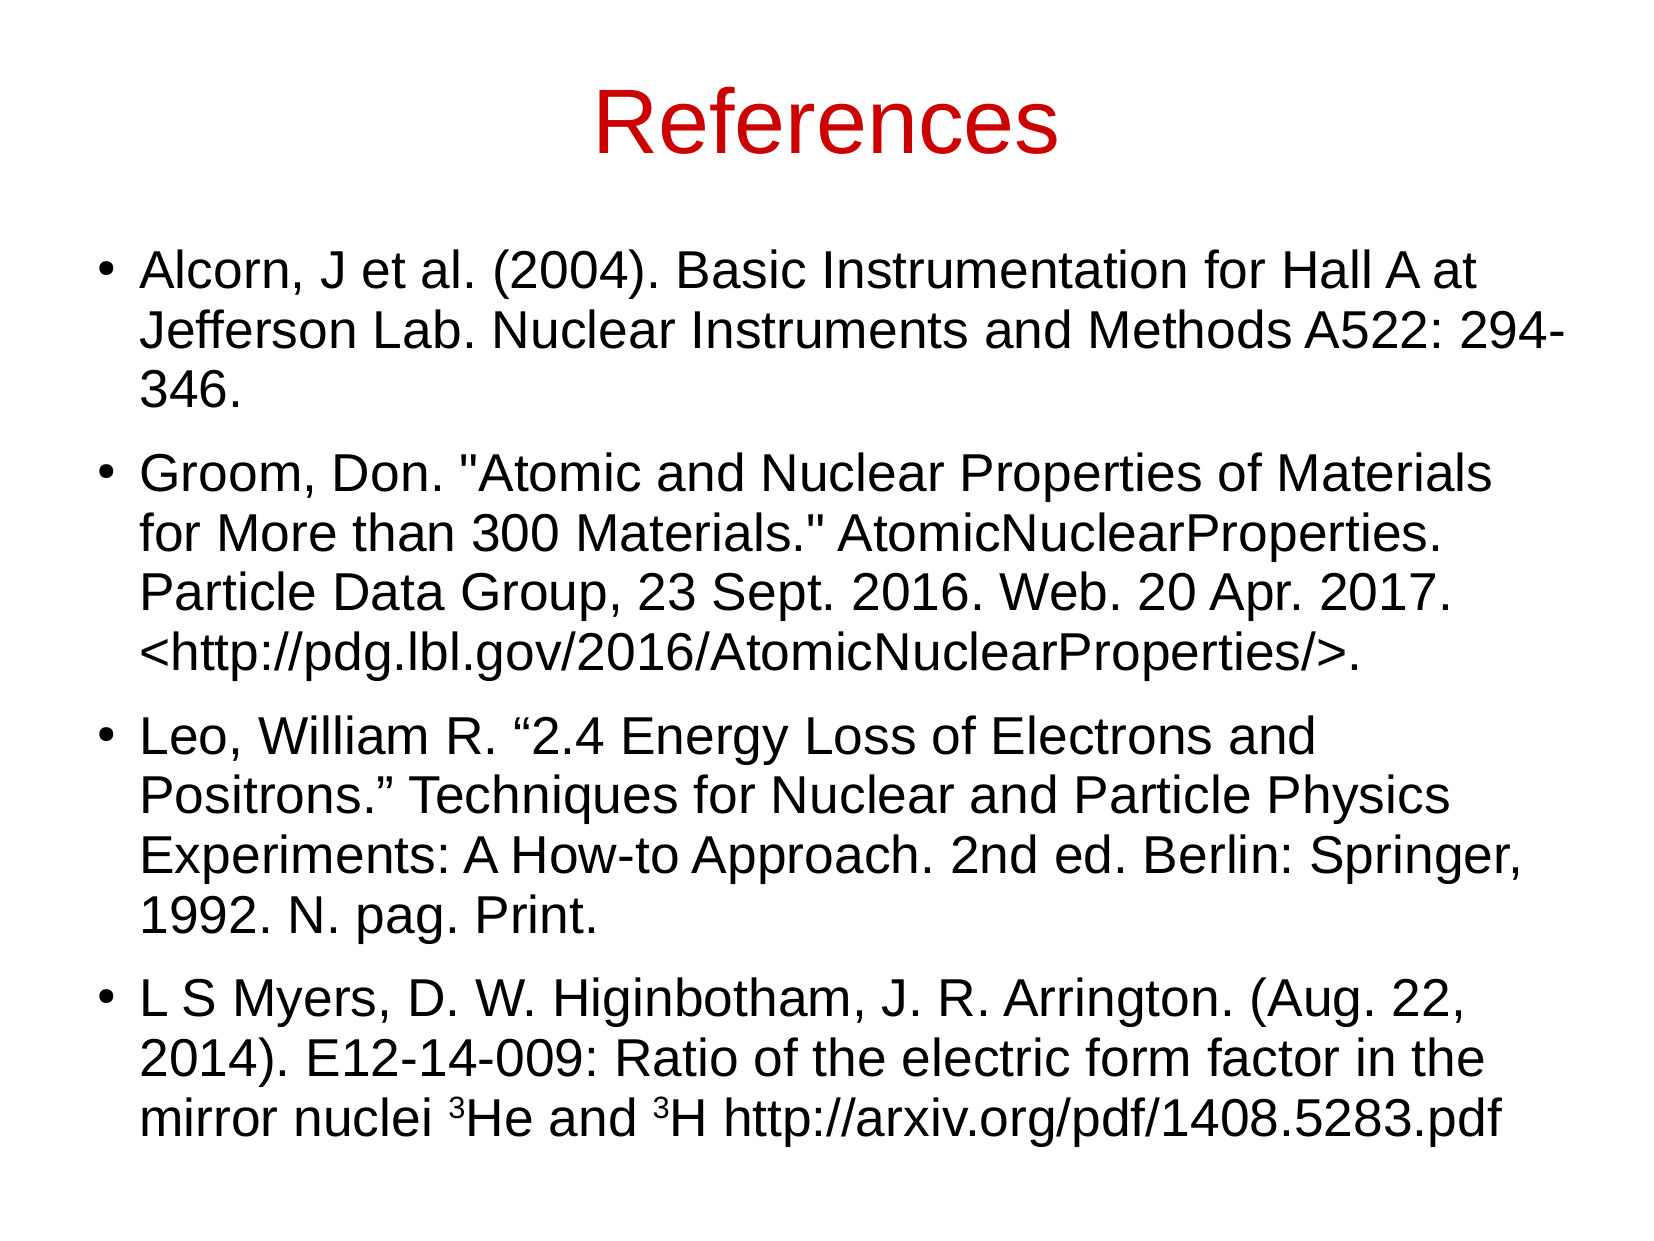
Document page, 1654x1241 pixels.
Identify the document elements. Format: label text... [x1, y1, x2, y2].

text_box [82, 210, 1571, 1216]
title References [82, 49, 1571, 196]
